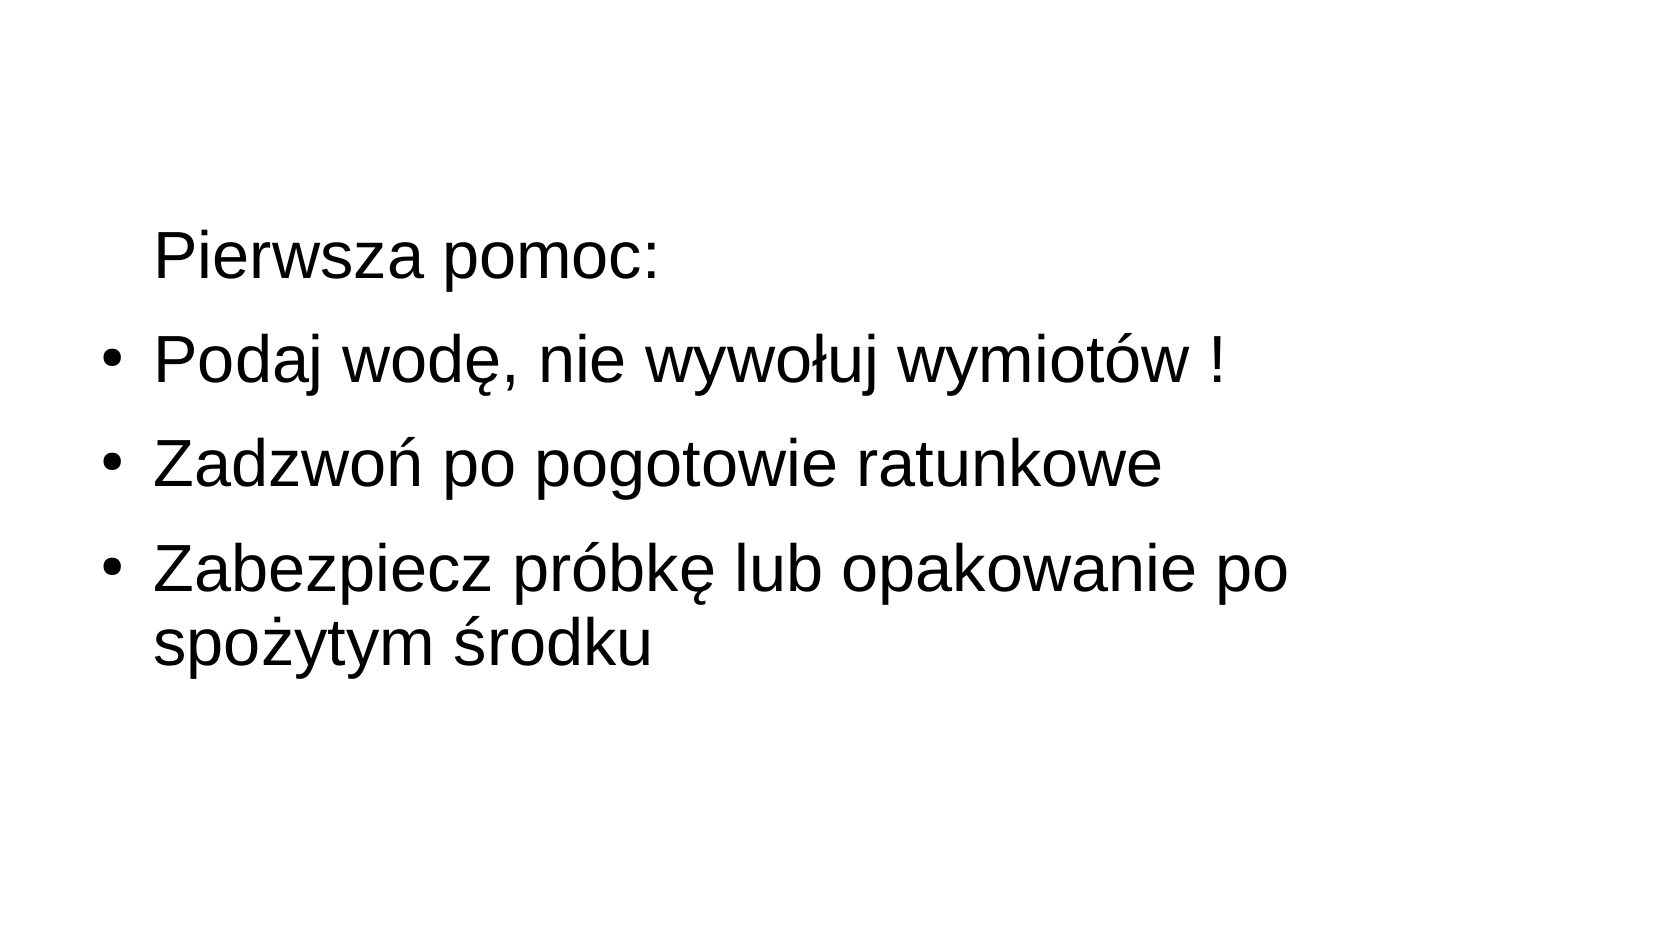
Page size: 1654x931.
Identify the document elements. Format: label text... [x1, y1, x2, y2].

list Pierwsza pomoc: Podaj wodę, nie wywołuj wymiotów ! Zadzwoń po pogotowie ratunkowe Zabezpiecz próbkę lub opakowanie po spożytym środku [82, 217, 1571, 758]
